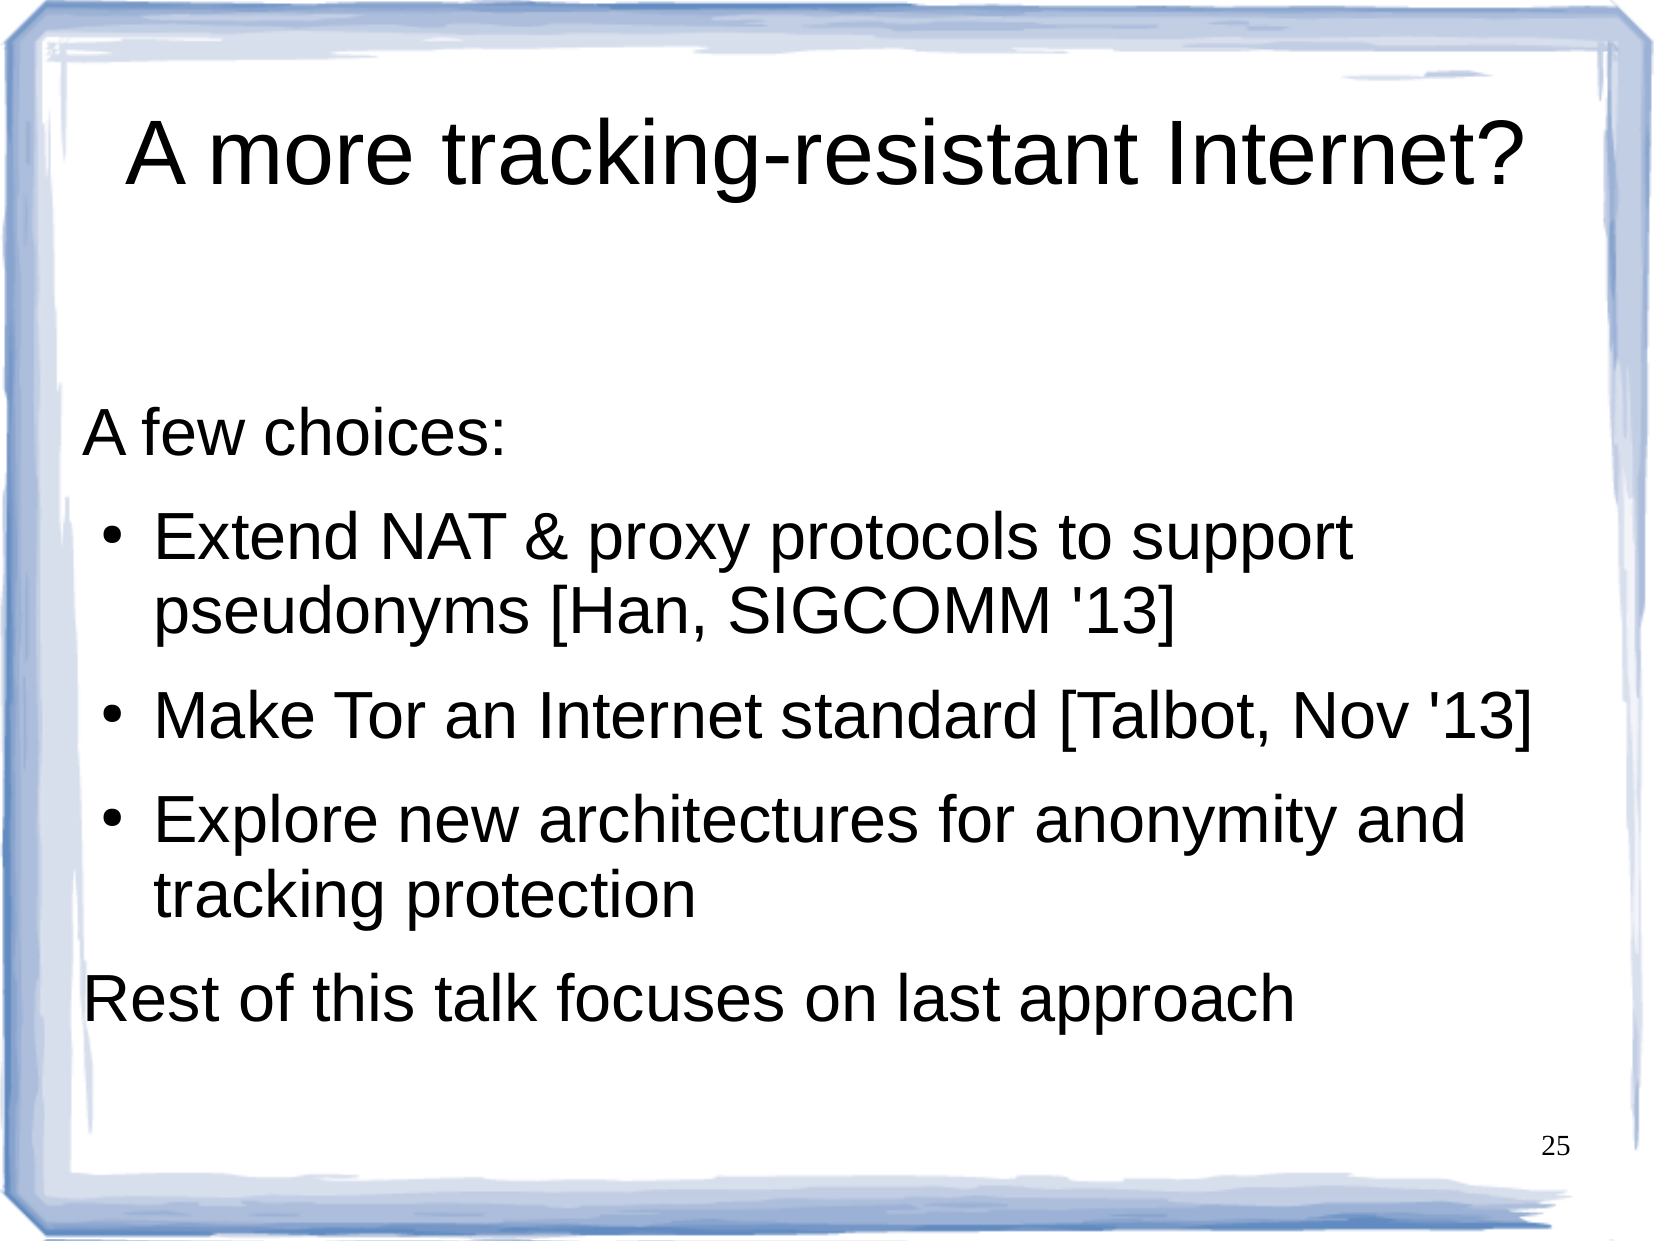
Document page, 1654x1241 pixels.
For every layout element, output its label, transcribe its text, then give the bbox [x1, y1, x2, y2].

list A few choices: Extend NAT & proxy protocols to support pseudonyms [Han, SIGCOMM '13] Make Tor an Internet standard [Talbot, Nov '13] Explore new architectures for anonymity and tracking protection Rest of this talk focuses on last approach [82, 290, 1571, 1109]
title A more tracking-resistant Internet? [82, 49, 1571, 257]
picture [0, 0, 1654, 1241]
